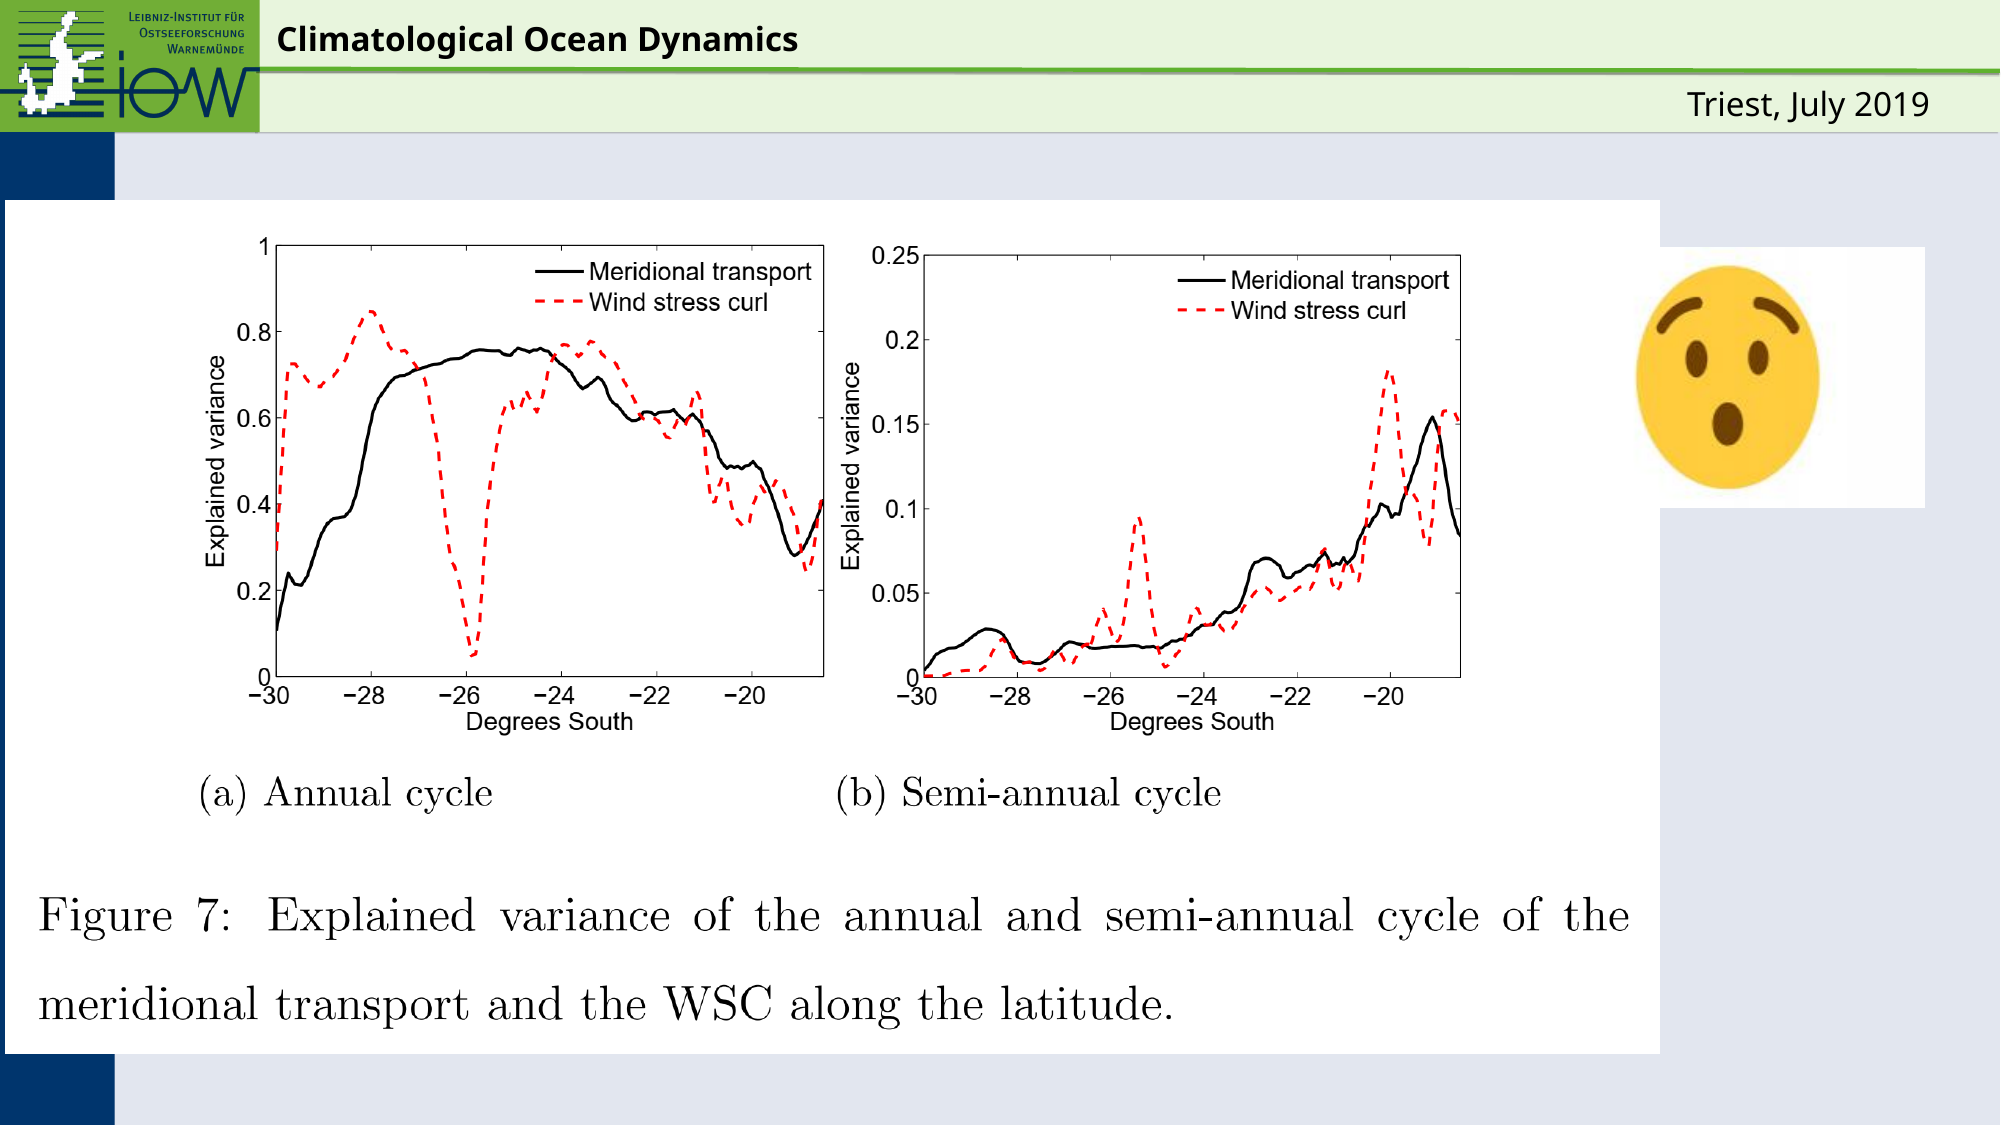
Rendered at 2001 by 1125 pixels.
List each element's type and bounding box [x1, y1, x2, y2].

picture [5, 200, 1925, 1054]
picture [0, 10, 260, 118]
